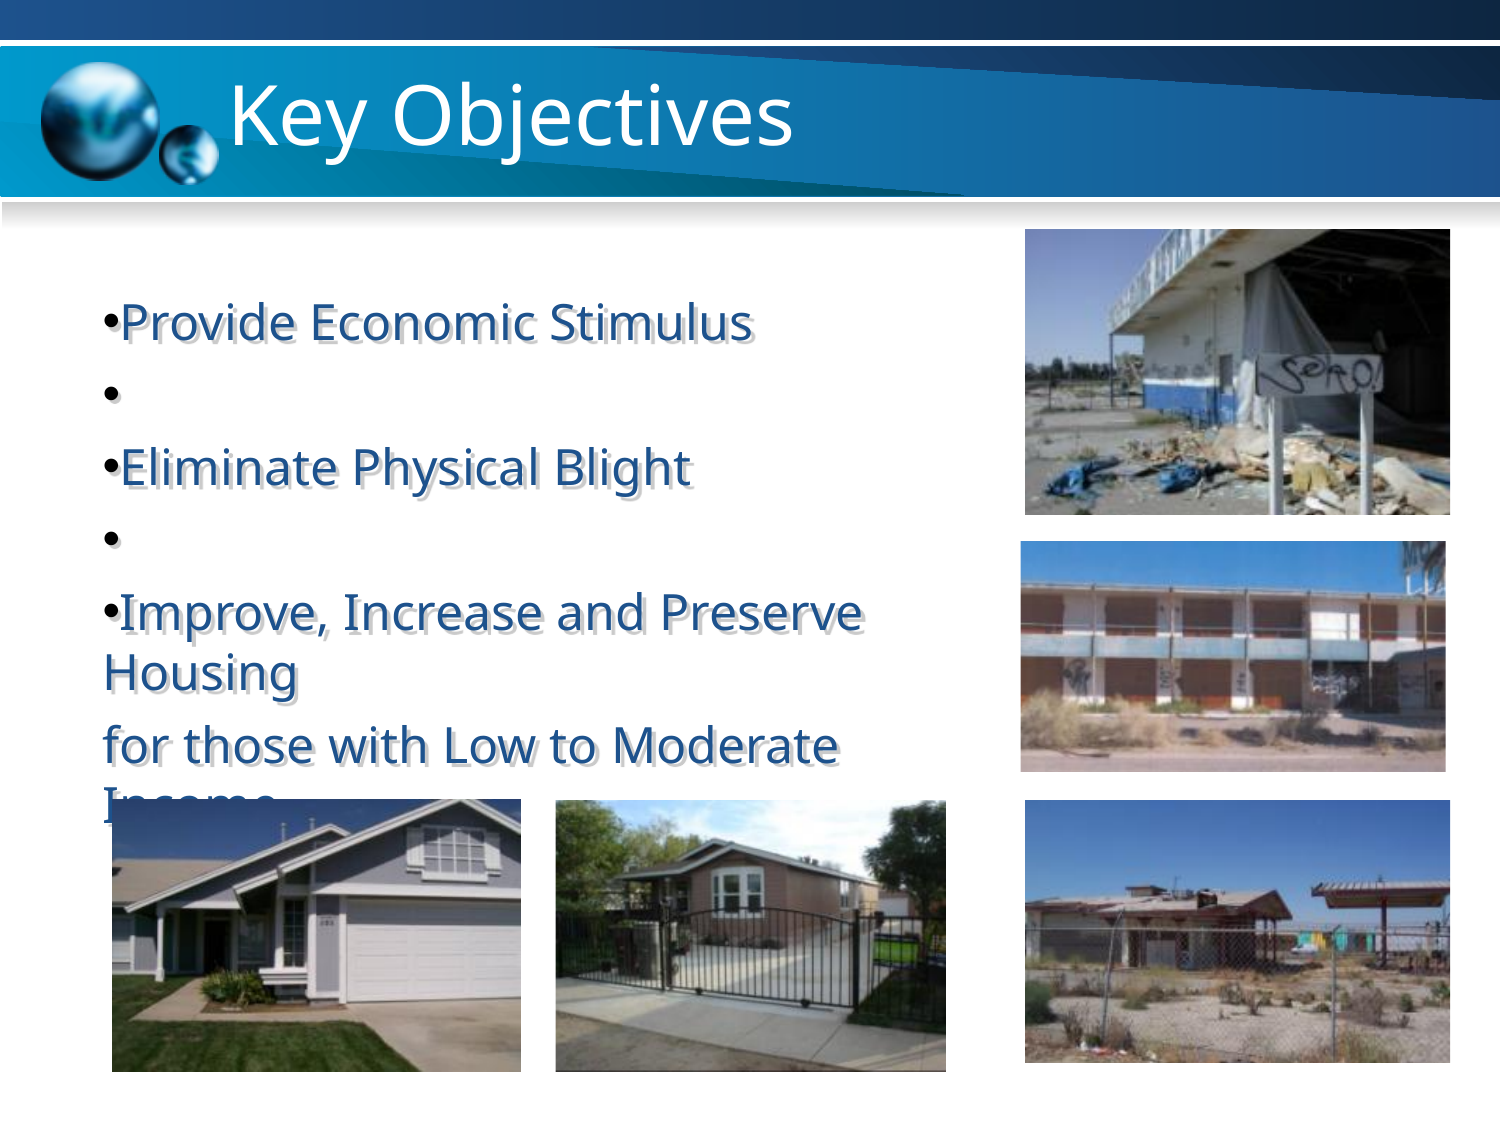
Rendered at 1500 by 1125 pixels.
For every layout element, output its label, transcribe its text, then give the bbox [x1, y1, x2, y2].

text_box Provide Economic Stimulus Eliminate Physical Blight Improve, Increase and Preserve Housing for those with Low to Moderate Income [87, 283, 1038, 901]
picture [1025, 800, 1451, 1063]
picture [555, 800, 946, 1073]
picture [1020, 541, 1446, 772]
picture [112, 800, 521, 1073]
title Key Objectives [212, 0, 1500, 225]
picture [1025, 229, 1451, 515]
